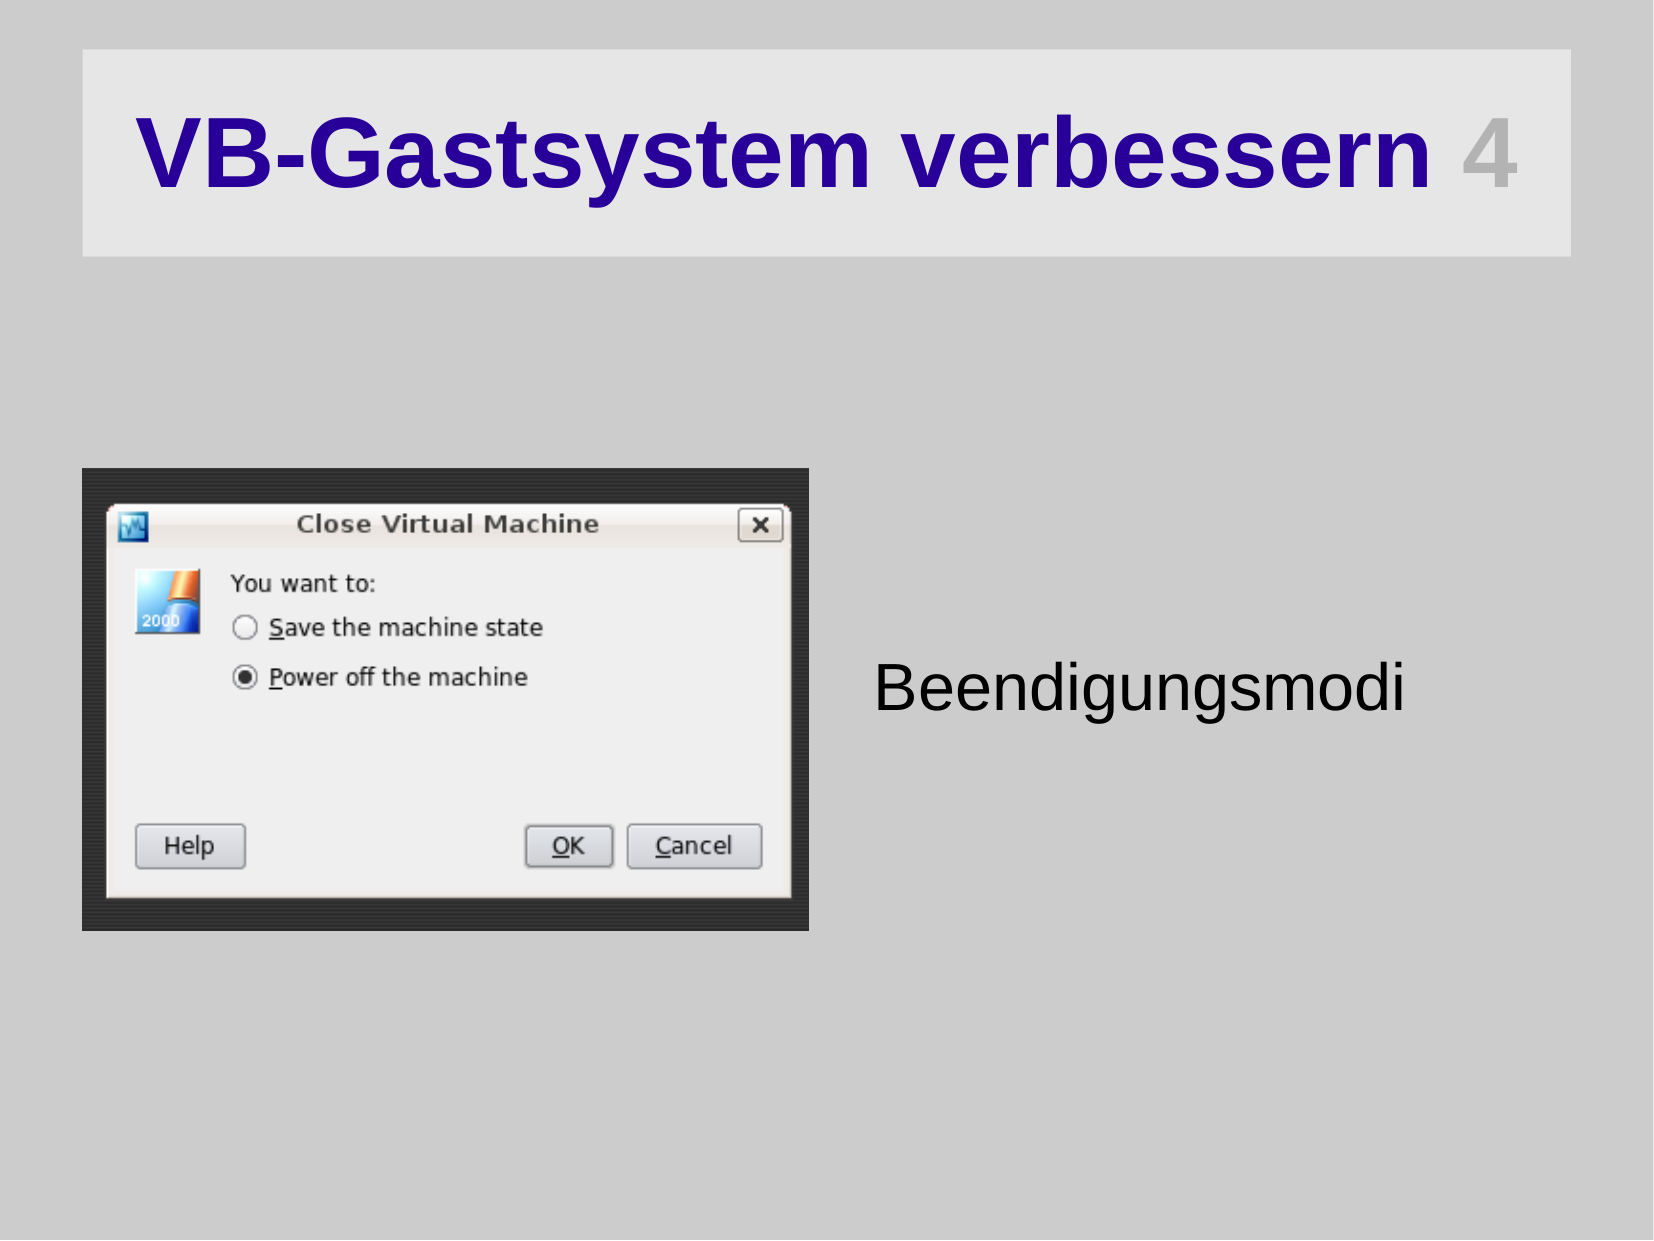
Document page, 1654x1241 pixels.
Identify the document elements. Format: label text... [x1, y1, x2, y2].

picture [82, 468, 809, 931]
list Beendigungsmodi [856, 649, 1583, 744]
title VB-Gastsystem verbessern 4 [82, 49, 1571, 257]
